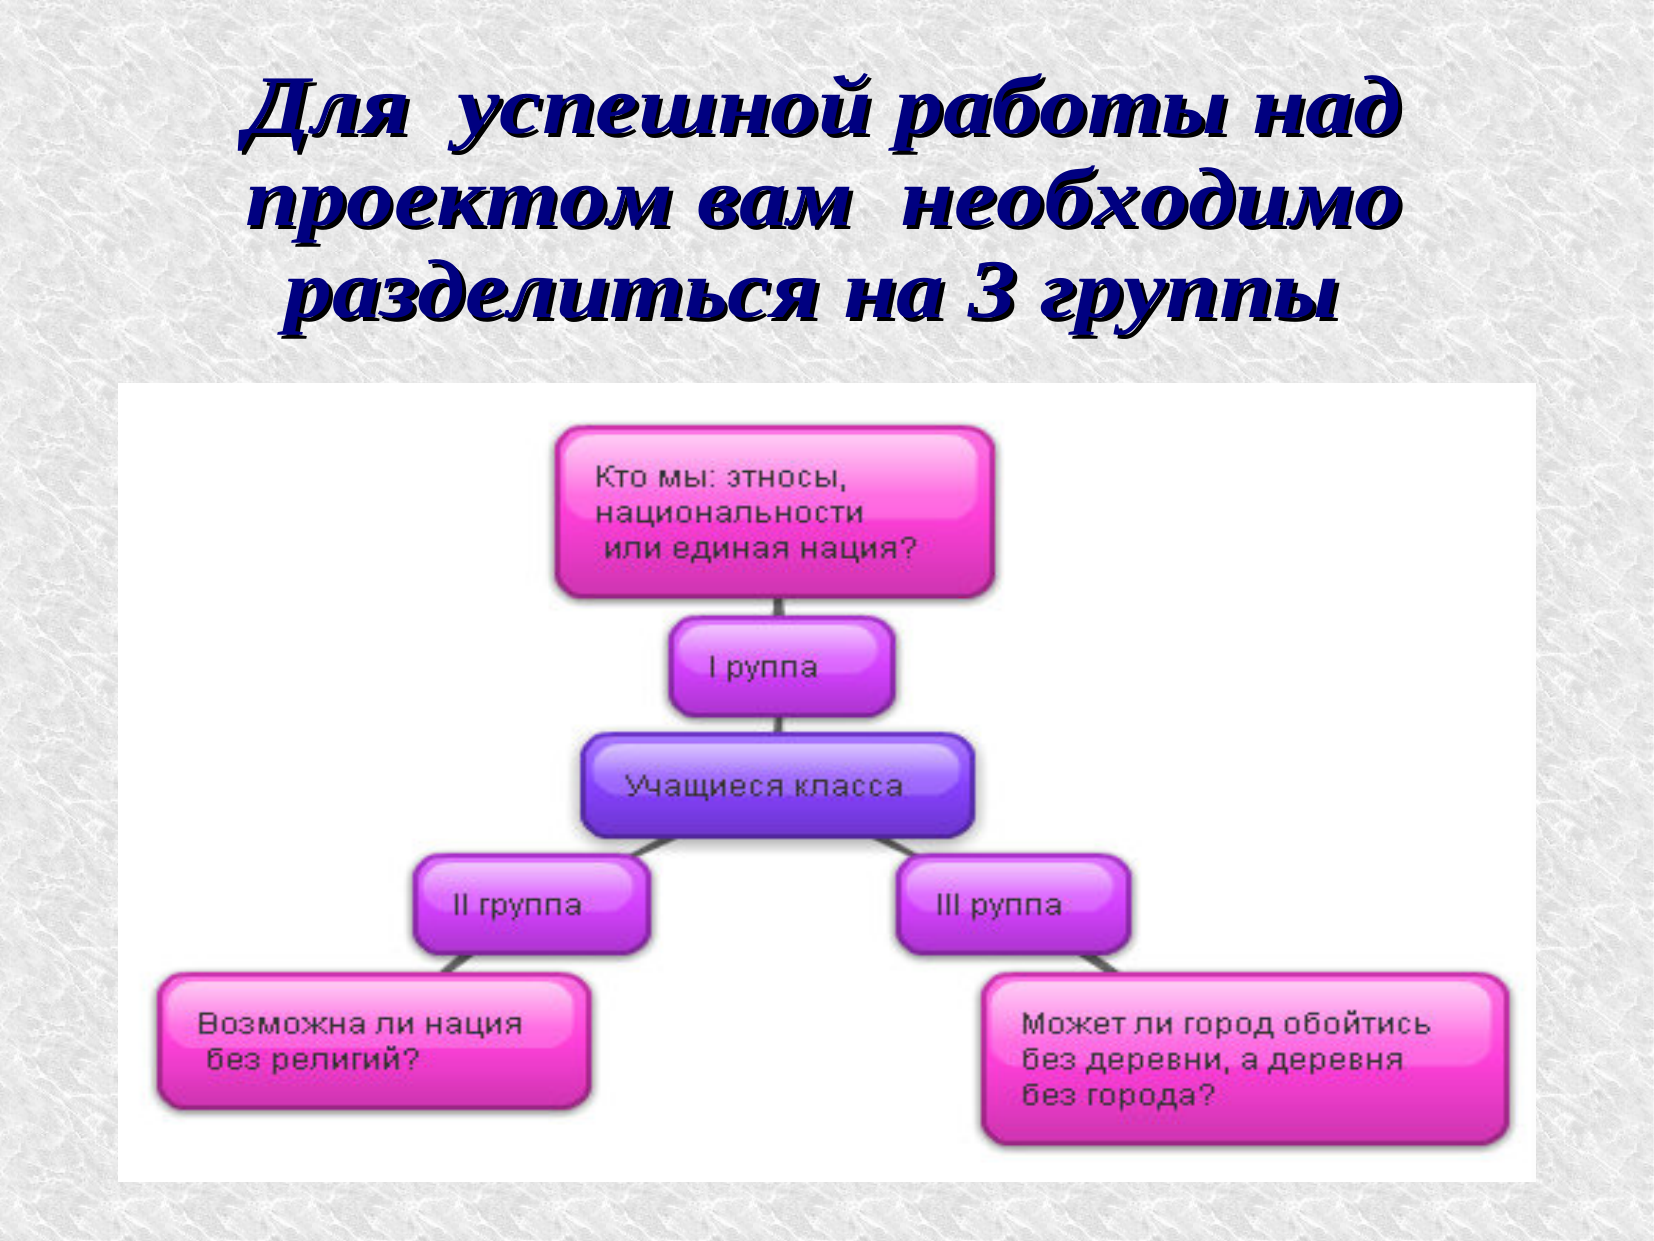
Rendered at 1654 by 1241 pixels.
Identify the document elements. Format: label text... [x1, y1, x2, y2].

picture [0, 0, 1654, 1241]
title Для успешной работы над проектом вам необходимо разделиться на 3 группы [118, 59, 1531, 336]
